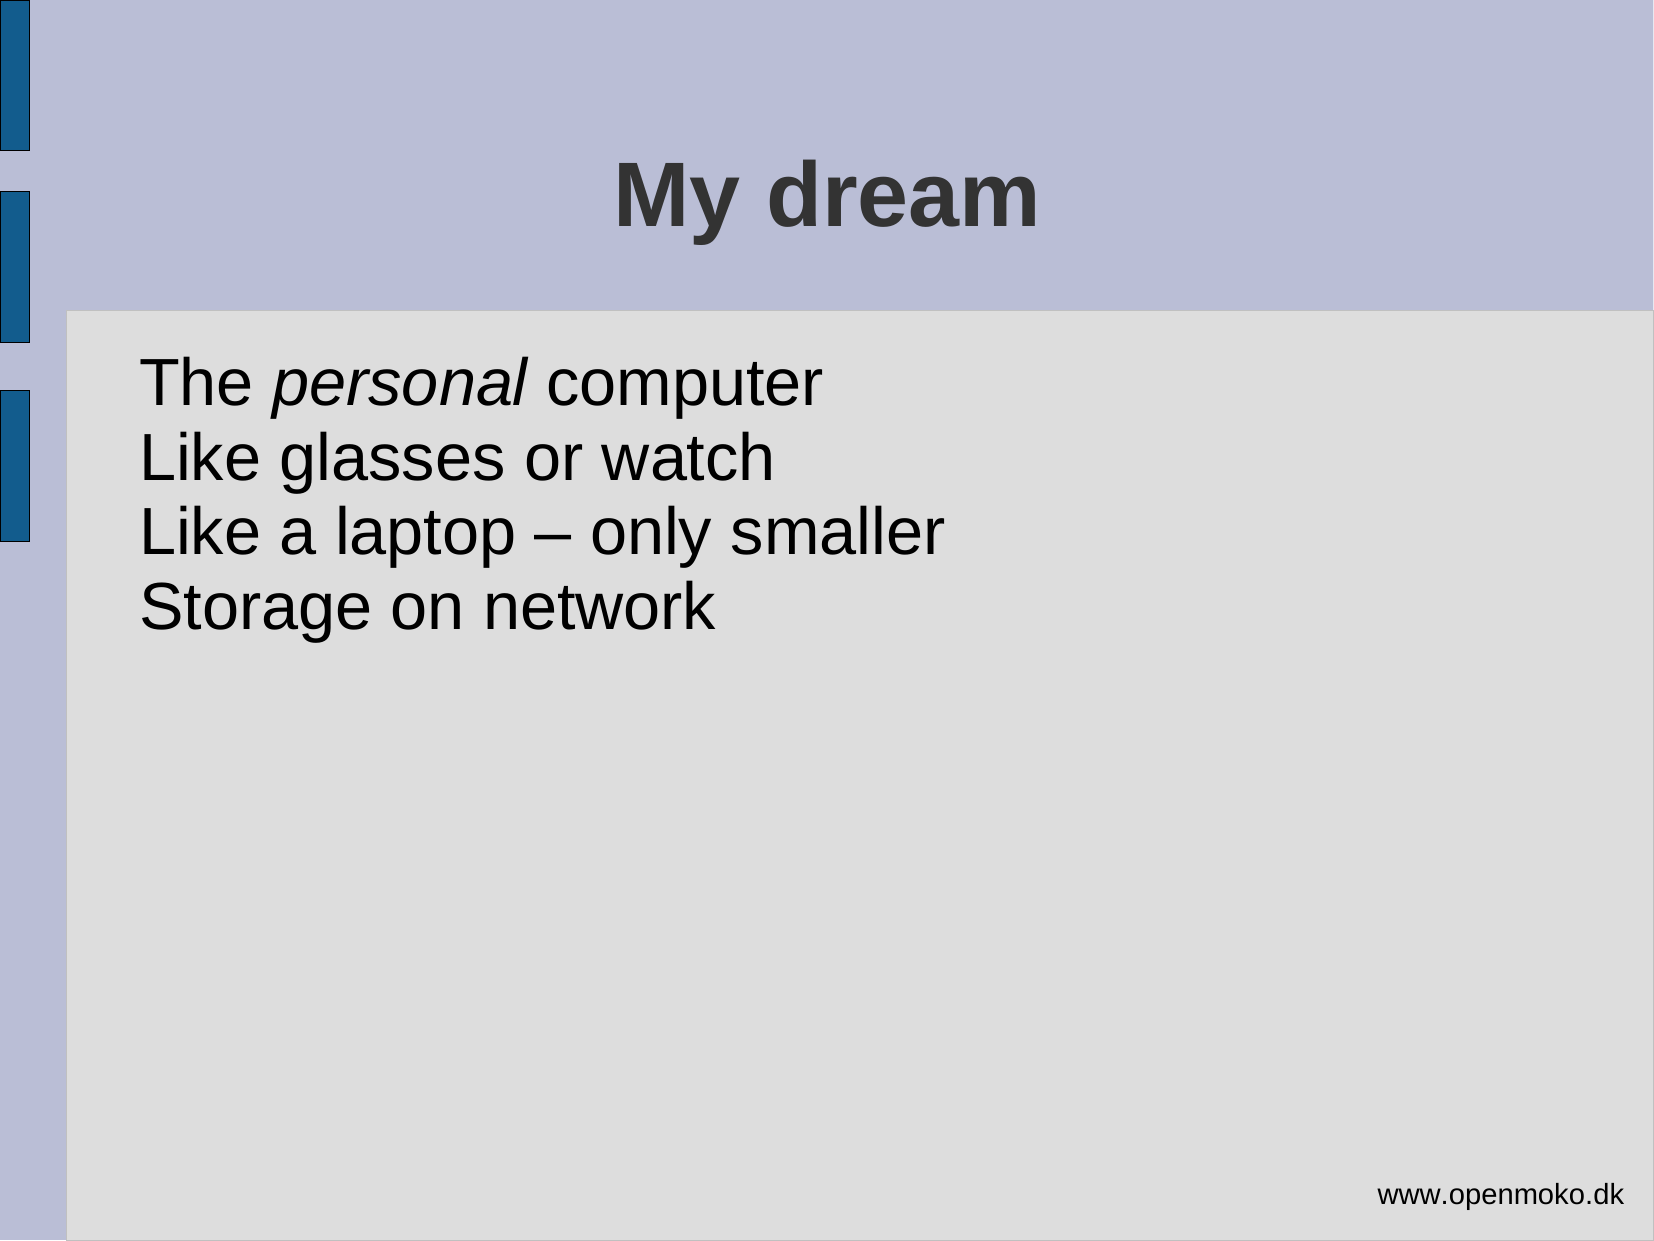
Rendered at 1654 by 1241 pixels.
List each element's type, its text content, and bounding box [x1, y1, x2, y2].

list The personal computer Like glasses or watch Like a laptop – only smaller Storage on network [121, 344, 1534, 1127]
title My dream [121, 91, 1534, 299]
